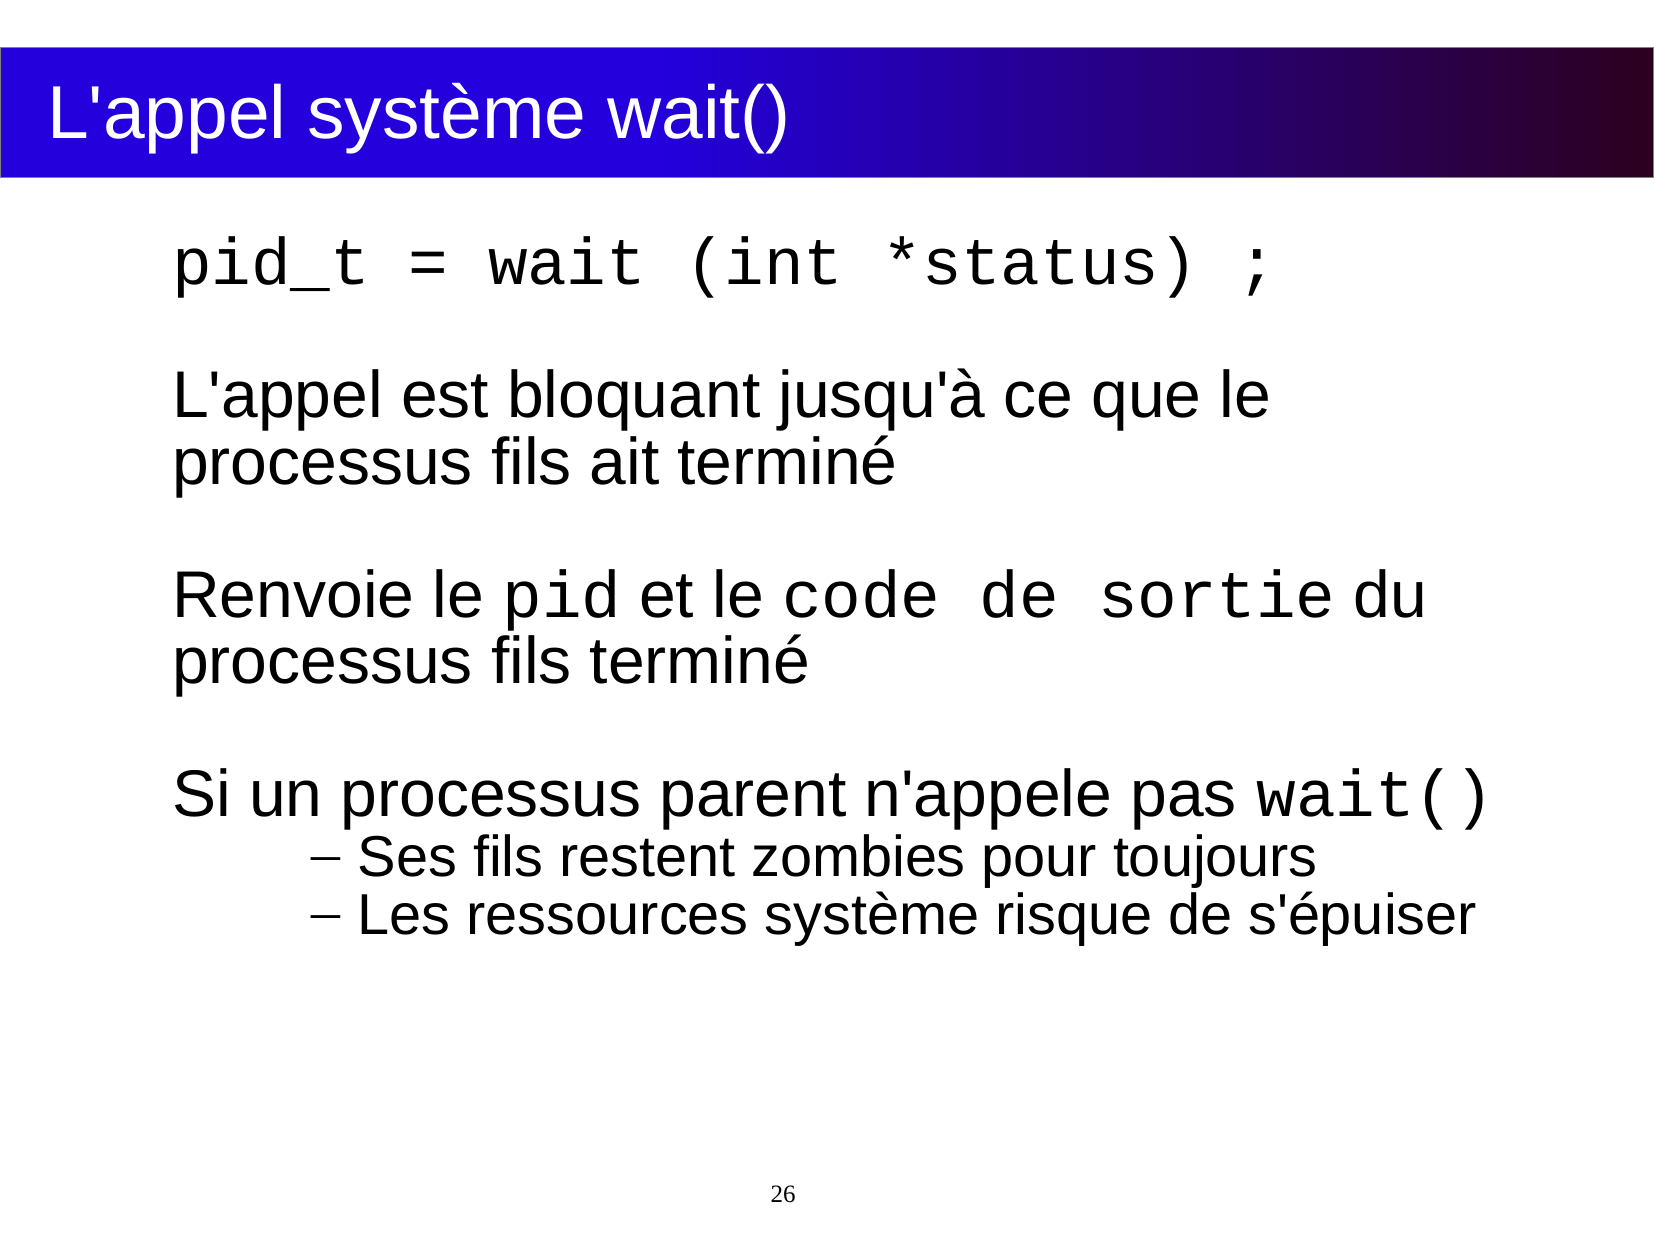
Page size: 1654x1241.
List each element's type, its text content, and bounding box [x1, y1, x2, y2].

list pid_t = wait (int *status) ; L'appel est bloquant jusqu'à ce que le processus fils ait terminé Renvoie le pid et le code de sortie du processus fils terminé Si un processus parent n'appele pas wait() Ses fils restent zombies pour toujours Les ressources système risque de s'épuiser [116, 231, 1528, 951]
title L'appel système wait() [47, 6, 1477, 225]
